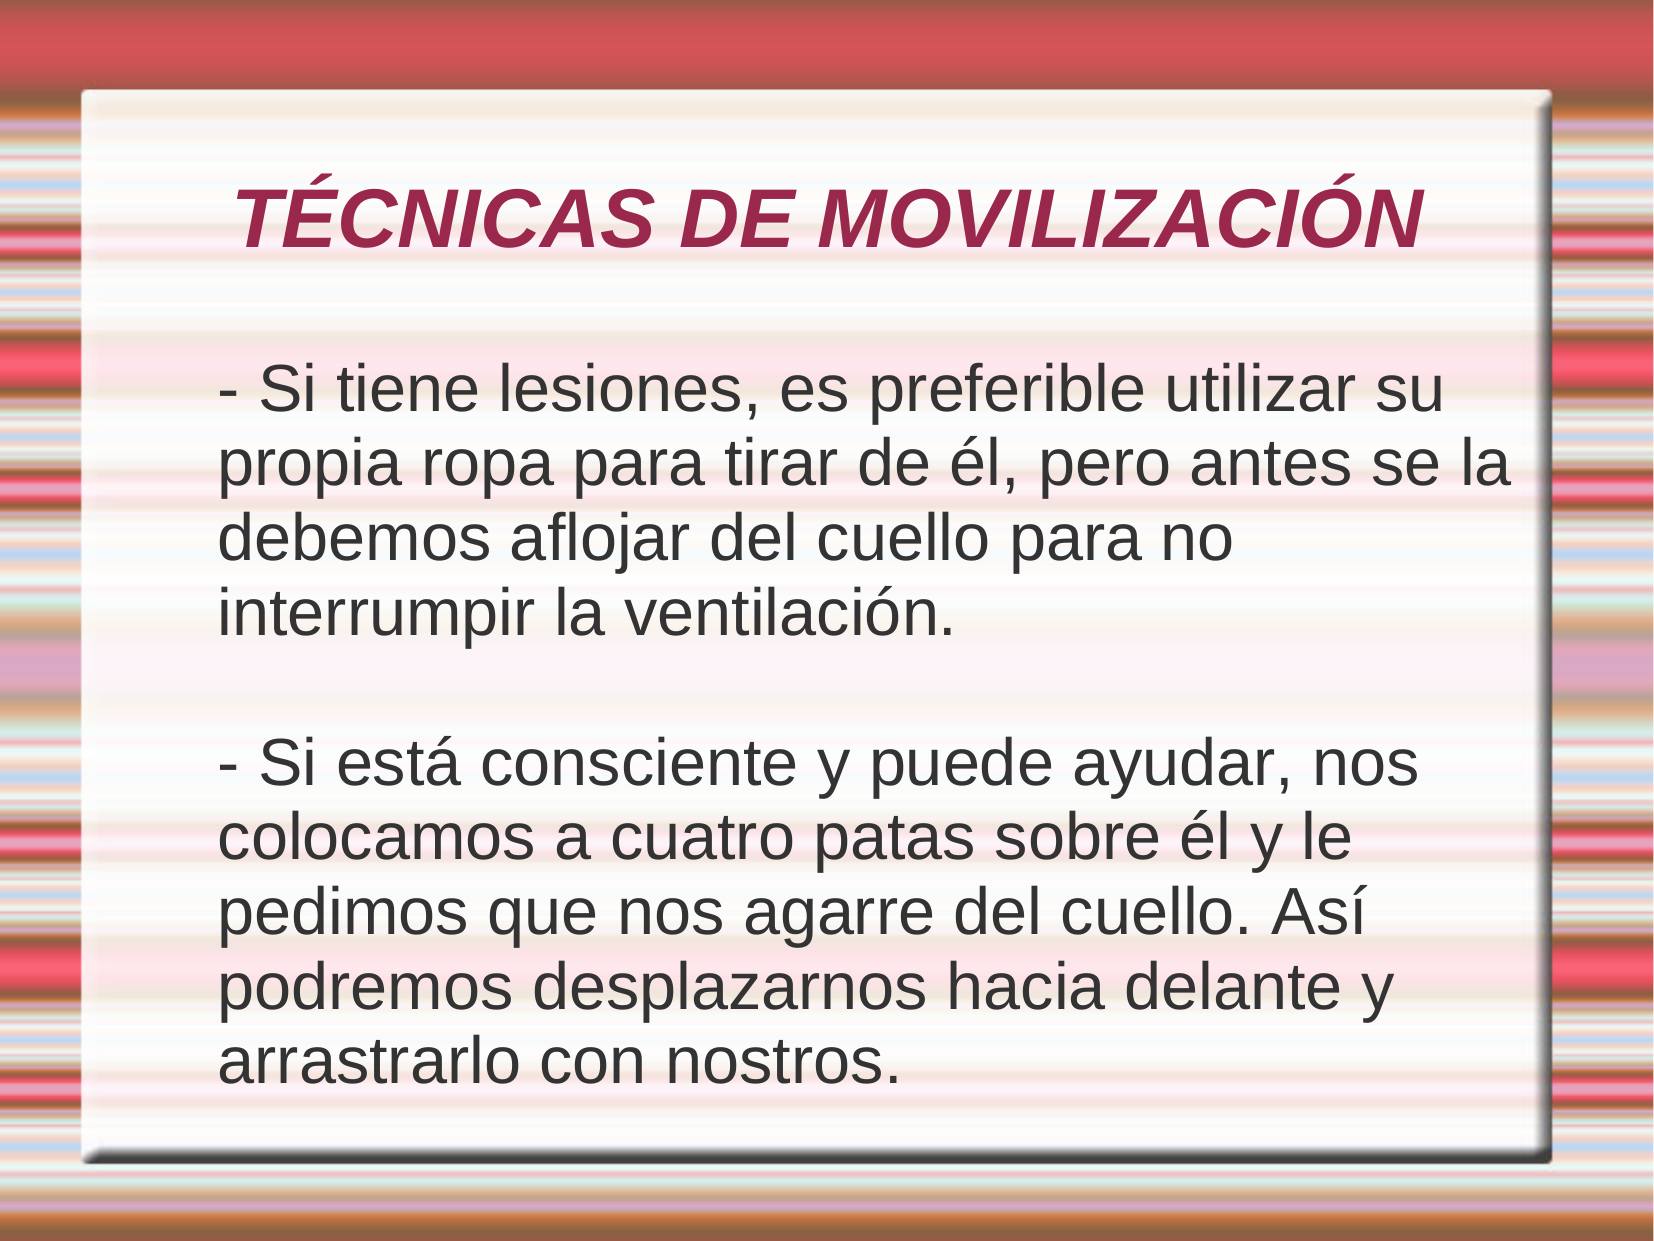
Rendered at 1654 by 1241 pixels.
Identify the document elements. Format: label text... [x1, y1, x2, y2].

picture [0, 0, 1654, 1241]
title TÉCNICAS DE MOVILIZACIÓN [121, 114, 1534, 322]
list - Si tiene lesiones, es preferible utilizar su propia ropa para tirar de él, pero antes se la debemos aflojar del cuello para no interrumpir la ventilación. - Si está consciente y puede ayudar, nos colocamos a cuatro patas sobre él y le pedimos que nos agarre del cuello. Así podremos desplazarnos hacia delante y arrastrarlo con nostros. [134, 350, 1516, 1132]
